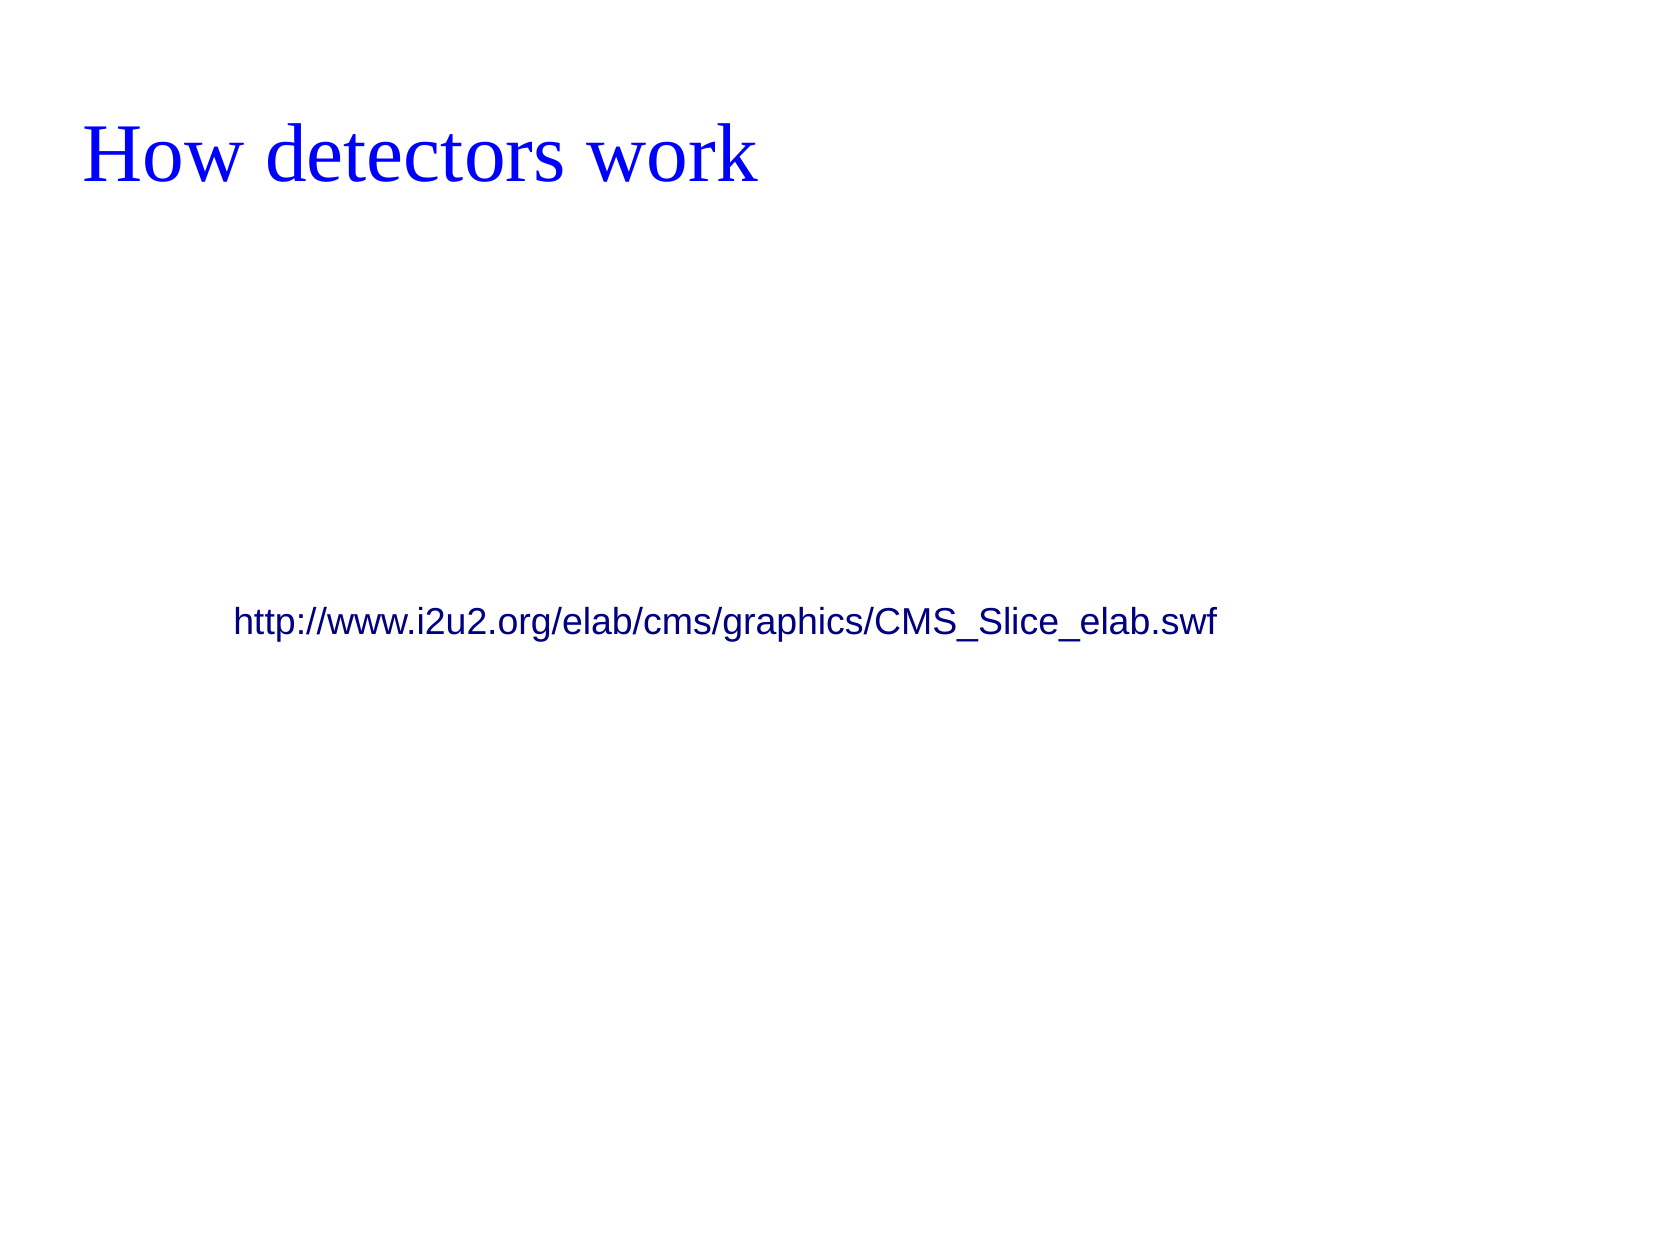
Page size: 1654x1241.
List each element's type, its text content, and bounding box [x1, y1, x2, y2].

text_box http://www.i2u2.org/elab/cms/graphics/CMS_Slice_elab.swf [218, 593, 1442, 664]
title How detectors work [82, 49, 1571, 257]
